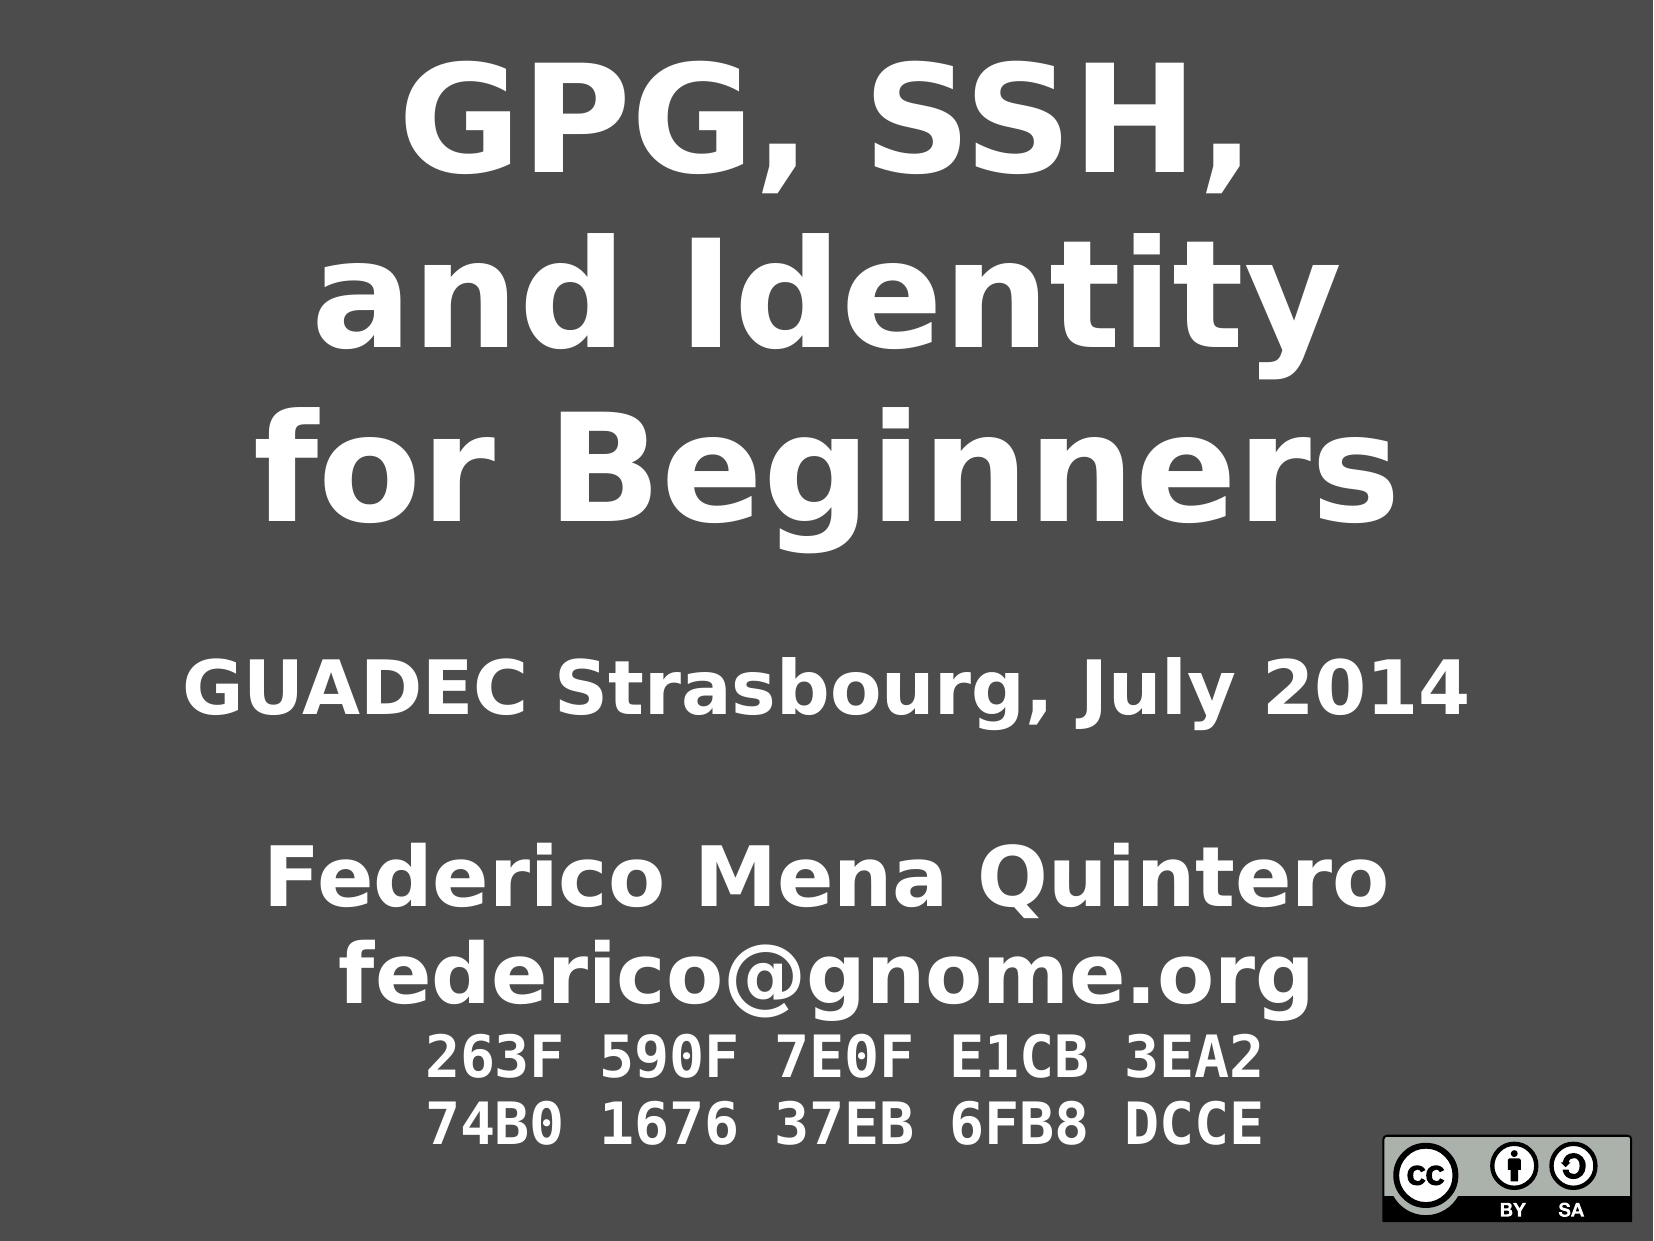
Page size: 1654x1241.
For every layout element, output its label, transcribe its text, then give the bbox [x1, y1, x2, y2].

text_box GPG, SSH, and Identity for Beginners GUADEC Strasbourg, July 2014 Federico Mena Quintero federico@gnome.org 263F 590F 7E0F E1CB 3EA2 74B0 1676 37EB 6FB8 DCCE [13, 25, 1641, 1241]
picture [1382, 1134, 1633, 1223]
